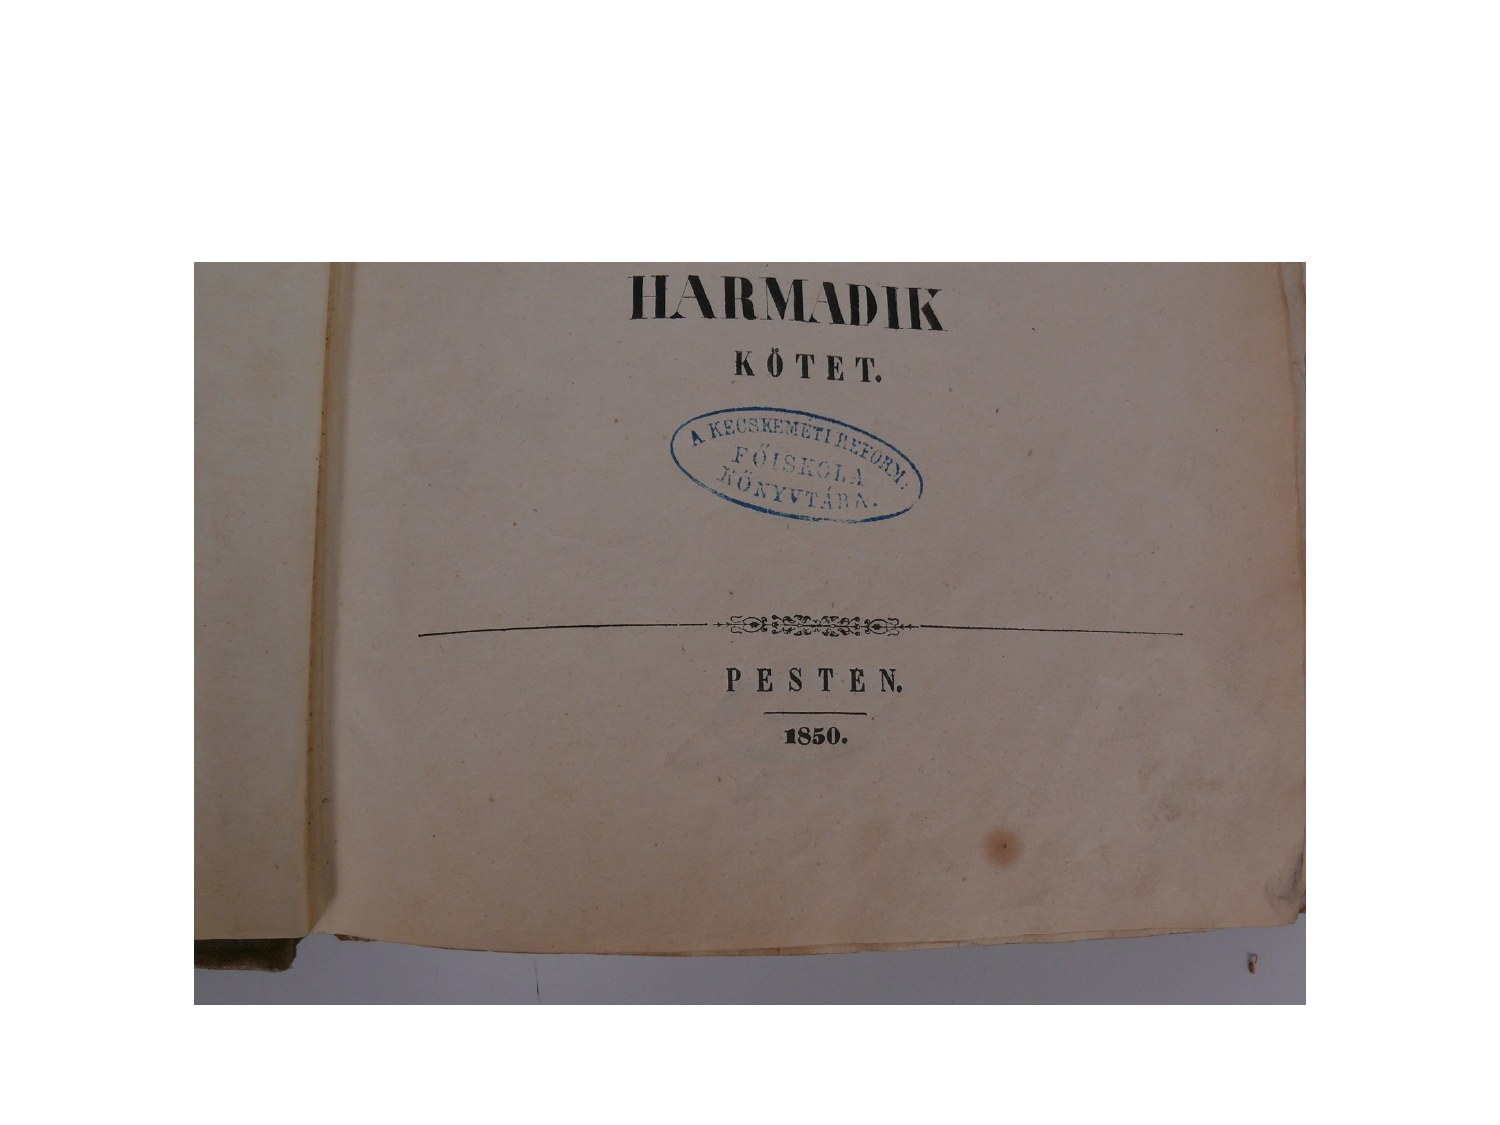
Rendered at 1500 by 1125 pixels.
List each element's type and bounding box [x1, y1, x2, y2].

picture [194, 262, 1306, 1005]
